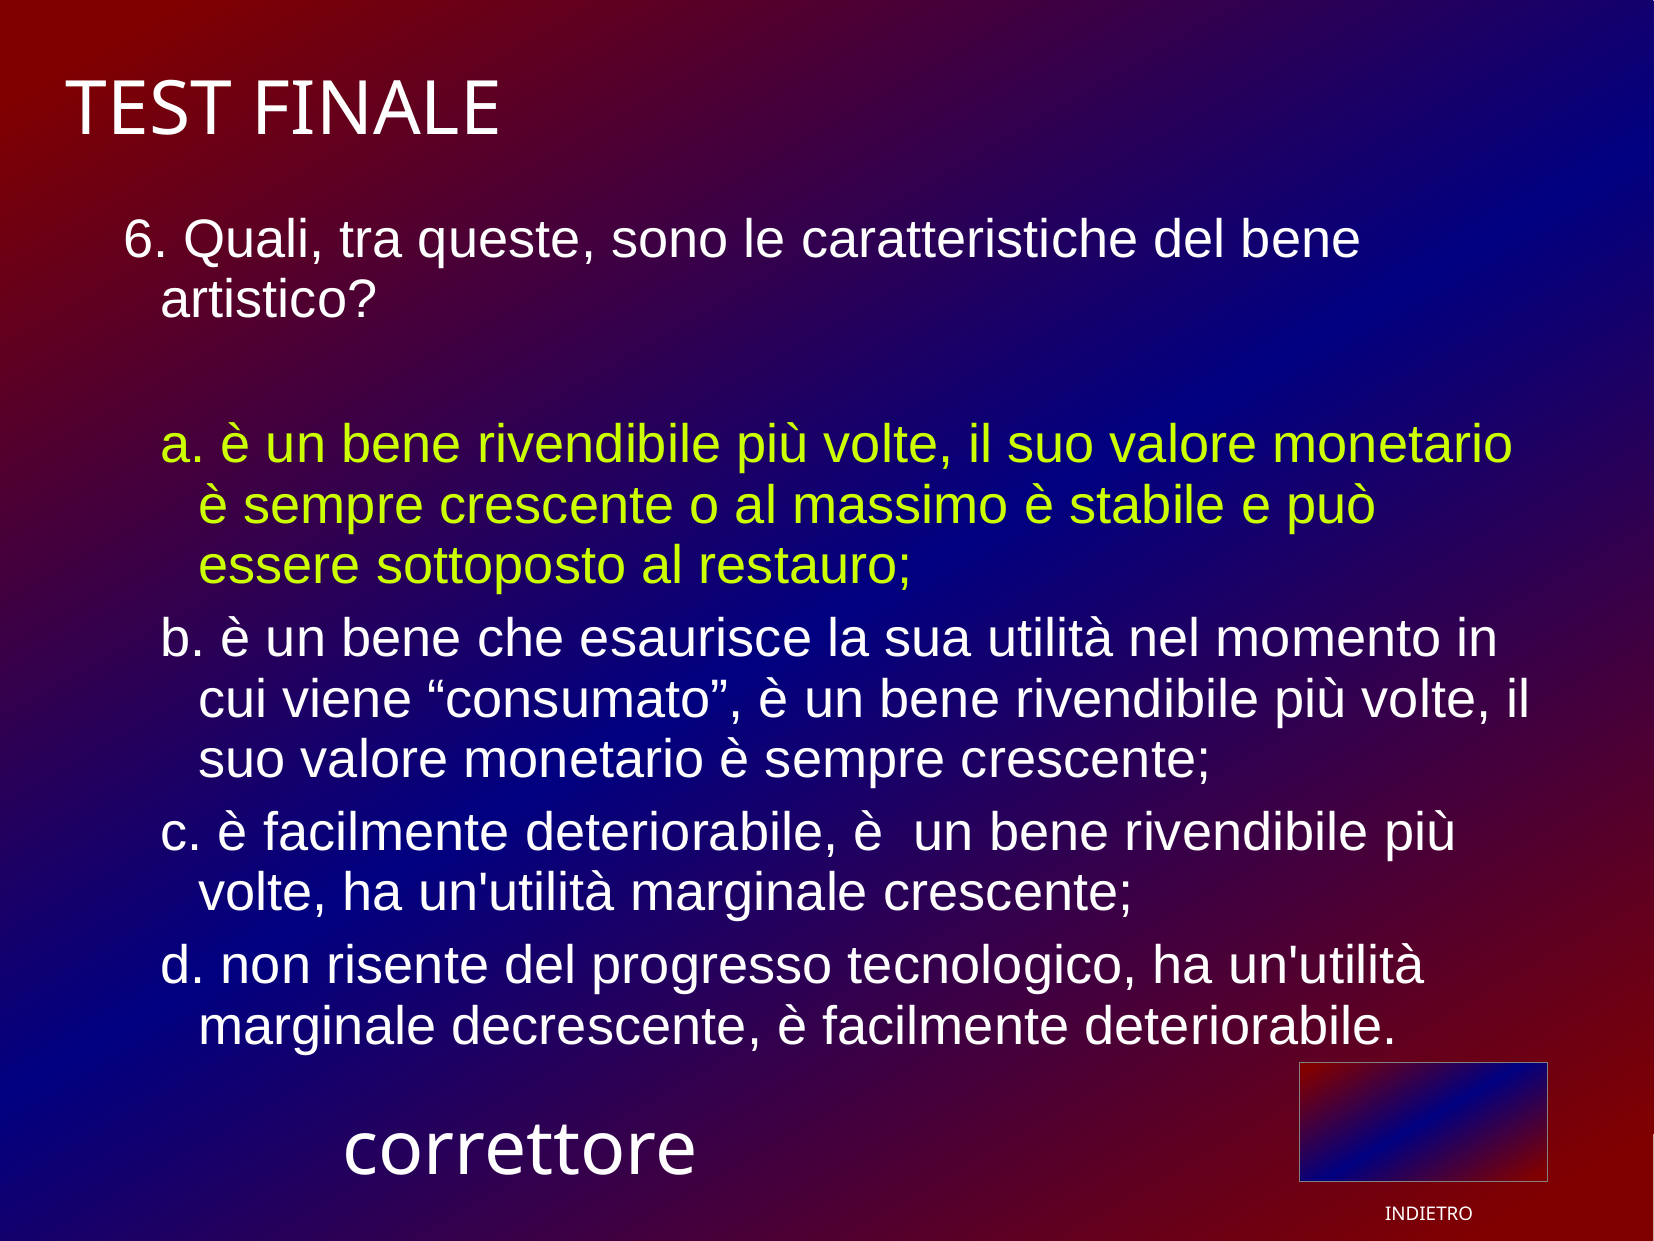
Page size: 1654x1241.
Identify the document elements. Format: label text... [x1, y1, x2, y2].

text_box 6. Quali, tra queste, sono le caratteristiche del bene artistico? a. è un bene rivendibile più volte, il suo valore monetario è sempre crescente o al massimo è stabile e può essere sottoposto al restauro; b. è un bene che esaurisce la sua utilità nel momento in cui viene “consumato”, è un bene rivendibile più volte, il suo valore monetario è sempre crescente; c. è facilmente deteriorabile, è un bene rivendibile più volte, ha un'utilità marginale crescente; d. non risente del progresso tecnologico, ha un'utilità marginale decrescente, è facilmente deteriorabile. [70, 200, 1571, 1064]
text_box TEST FINALE [24, 47, 544, 184]
text_box INDIETRO [1370, 1192, 1489, 1233]
text_box correttore [35, 1086, 986, 1223]
text_box [1299, 1064, 1548, 1182]
